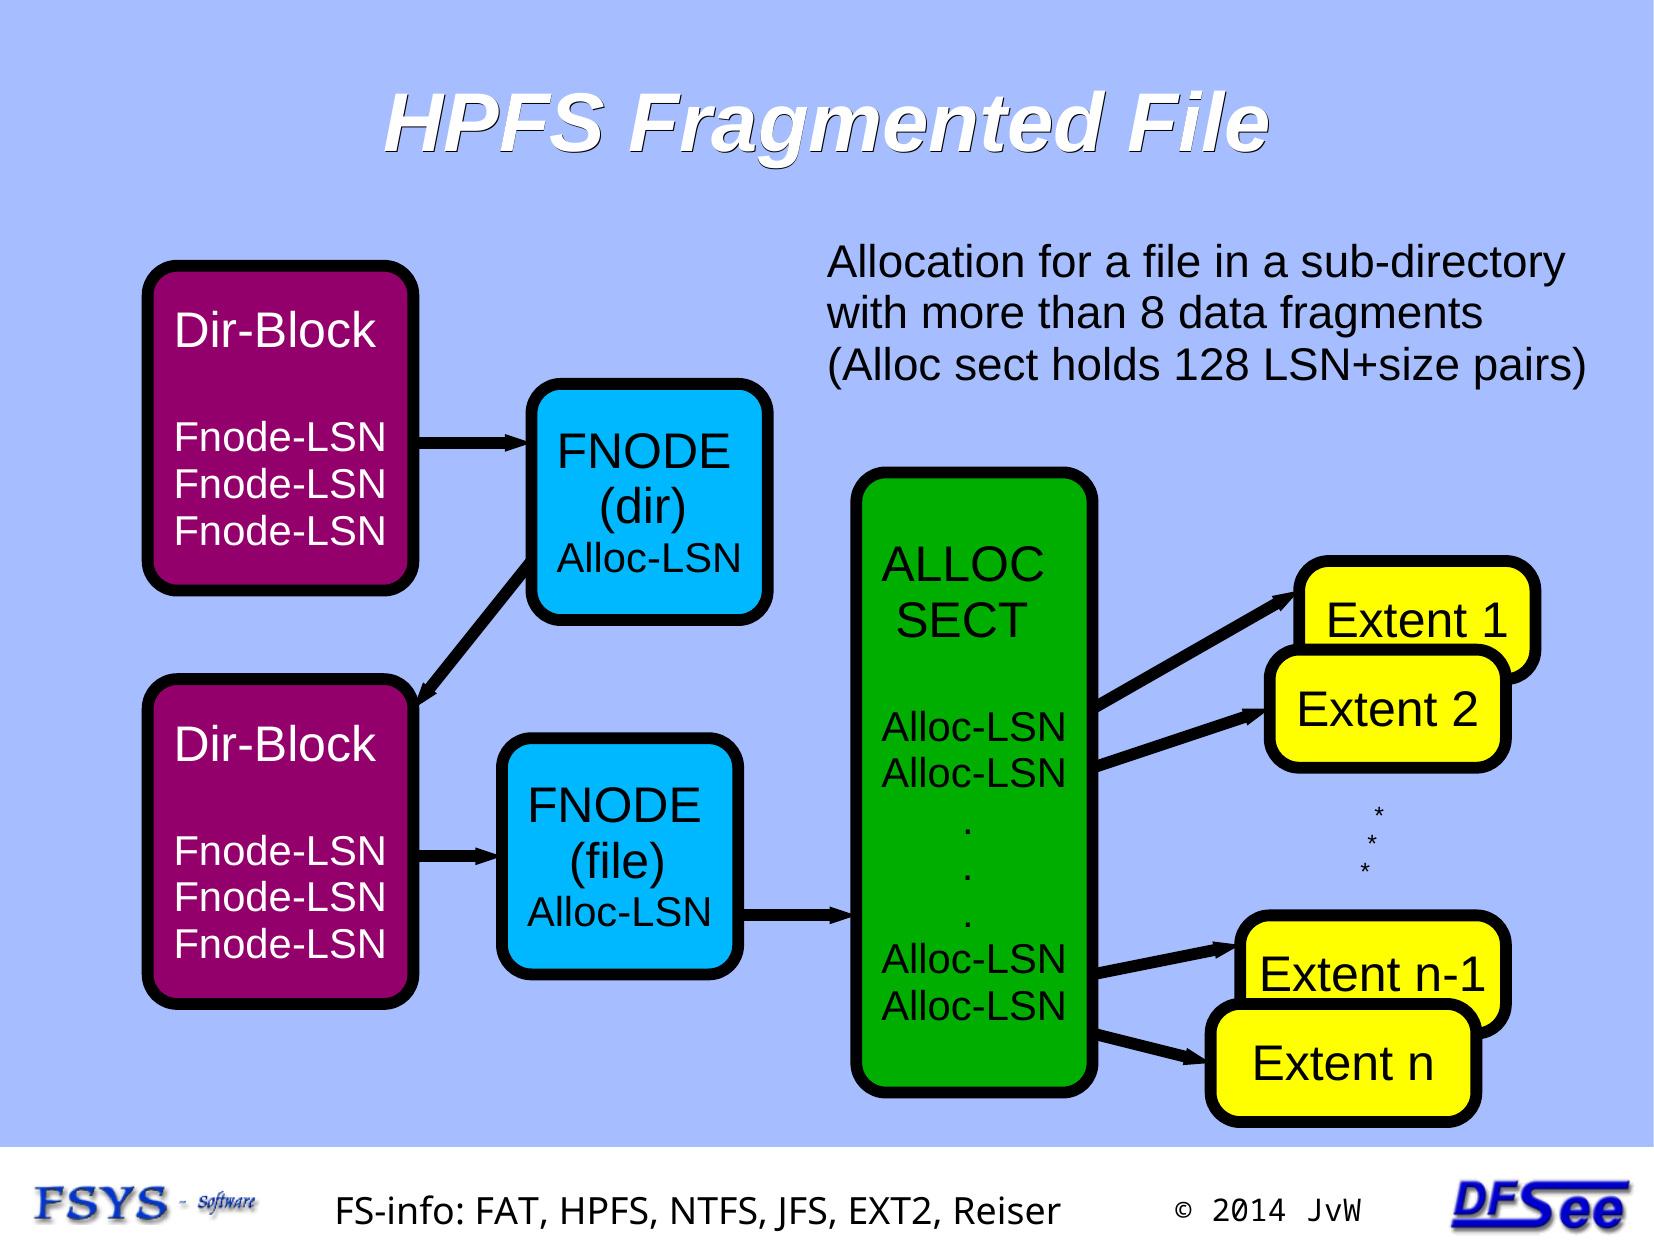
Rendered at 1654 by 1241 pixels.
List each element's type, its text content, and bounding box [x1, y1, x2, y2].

text_box FNODE (file) Alloc-LSN [501, 738, 739, 975]
text_box * * * [1360, 801, 1390, 895]
picture [1446, 1177, 1635, 1241]
text_box Extent 2 [1269, 649, 1506, 768]
text_box Allocation for a file in a sub-directory with more than 8 data fragments (Alloc sect holds 128 LSN+size pairs) [826, 236, 1589, 408]
text_box FNODE (dir) Alloc-LSN [531, 383, 768, 621]
text_box ALLOC SECT Alloc-LSN Alloc-LSN . . . Alloc-LSN Alloc-LSN [856, 472, 1093, 1093]
text_box Extent n-1 [1240, 915, 1506, 1034]
picture [29, 1181, 265, 1225]
title HPFS Fragmented File [121, 19, 1534, 227]
text_box Dir-Block Fnode-LSN Fnode-LSN Fnode-LSN [147, 679, 414, 1004]
text_box Extent n [1210, 1003, 1477, 1123]
text_box Dir-Block Fnode-LSN Fnode-LSN Fnode-LSN [147, 265, 414, 591]
text_box Extent 1 [1299, 561, 1536, 680]
